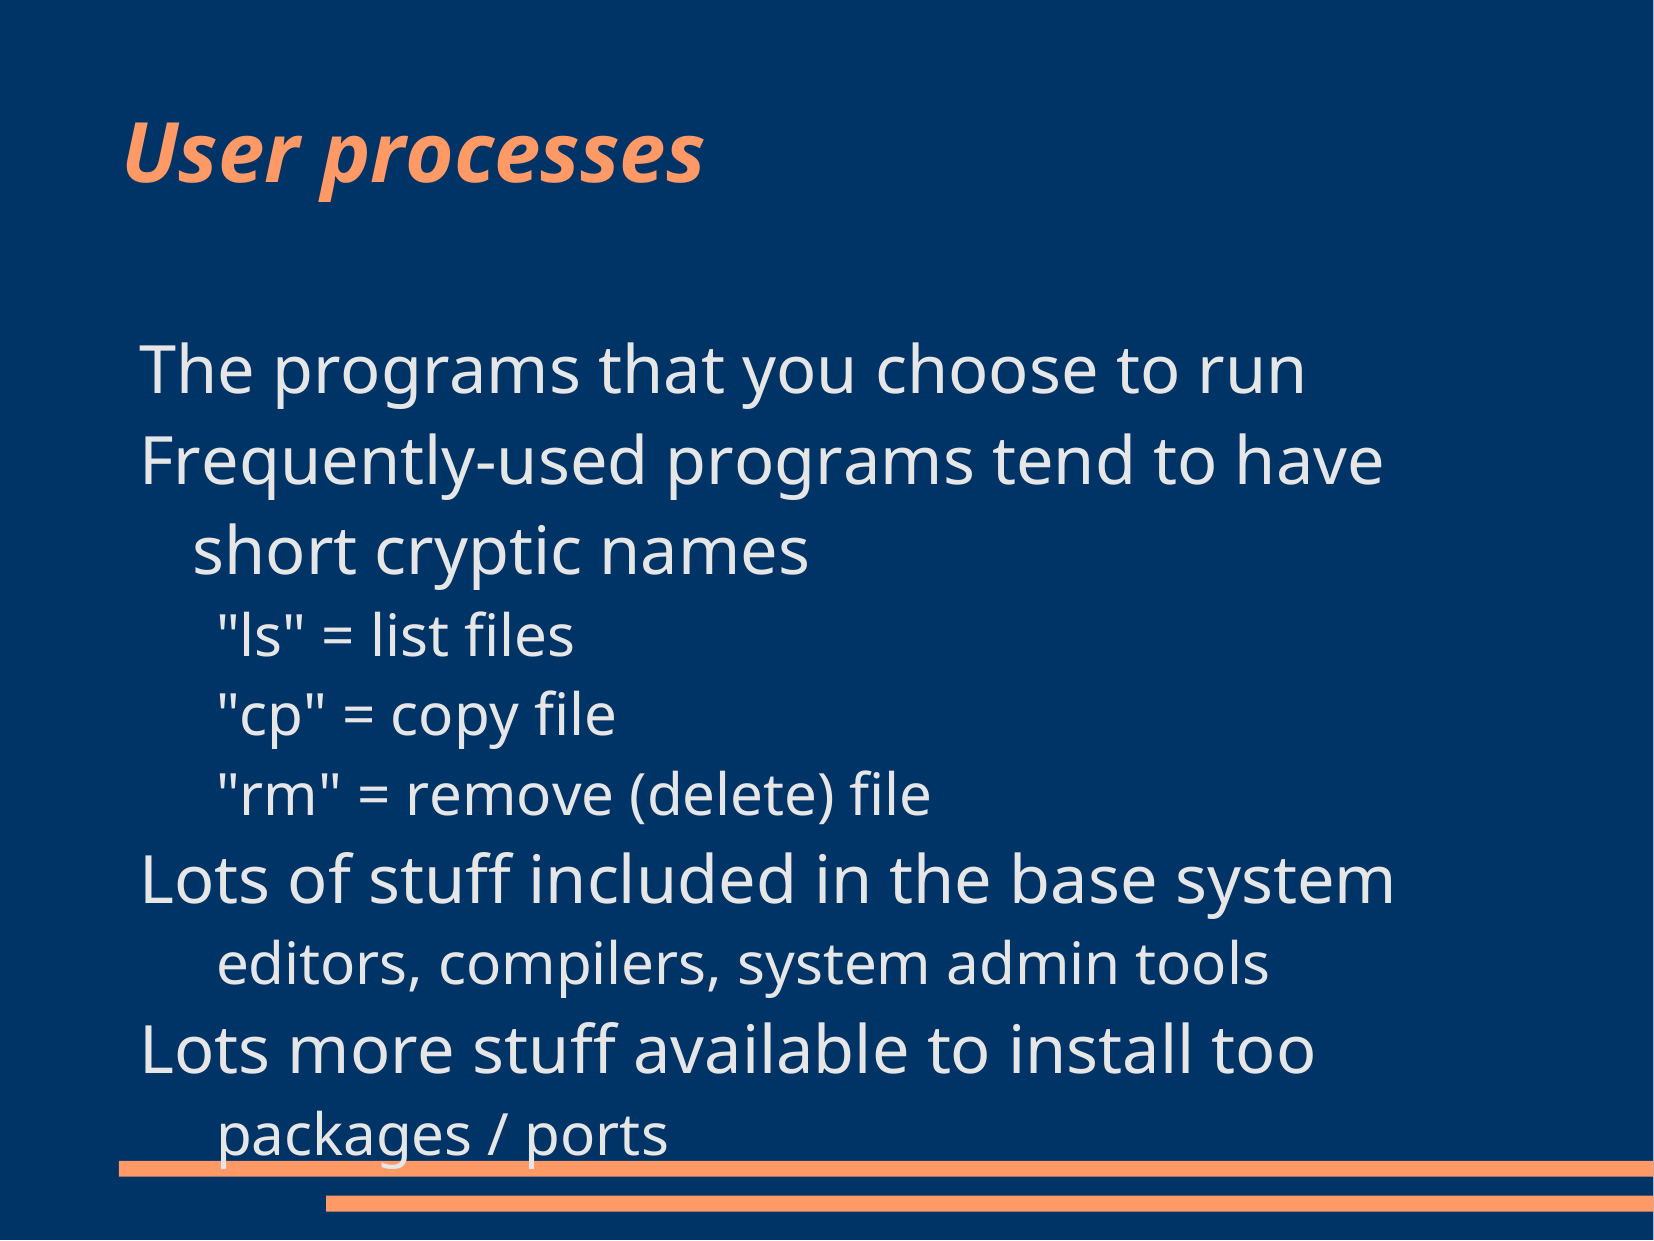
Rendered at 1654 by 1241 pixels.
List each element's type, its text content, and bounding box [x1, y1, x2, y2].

title User processes [121, 46, 1534, 254]
list The programs that you choose to run Frequently-used programs tend to have short cryptic names "ls" = list files "cp" = copy file "rm" = remove (delete) file Lots of stuff included in the base system editors, compilers, system admin tools Lots more stuff available to install too packages / ports [121, 322, 1561, 1132]
